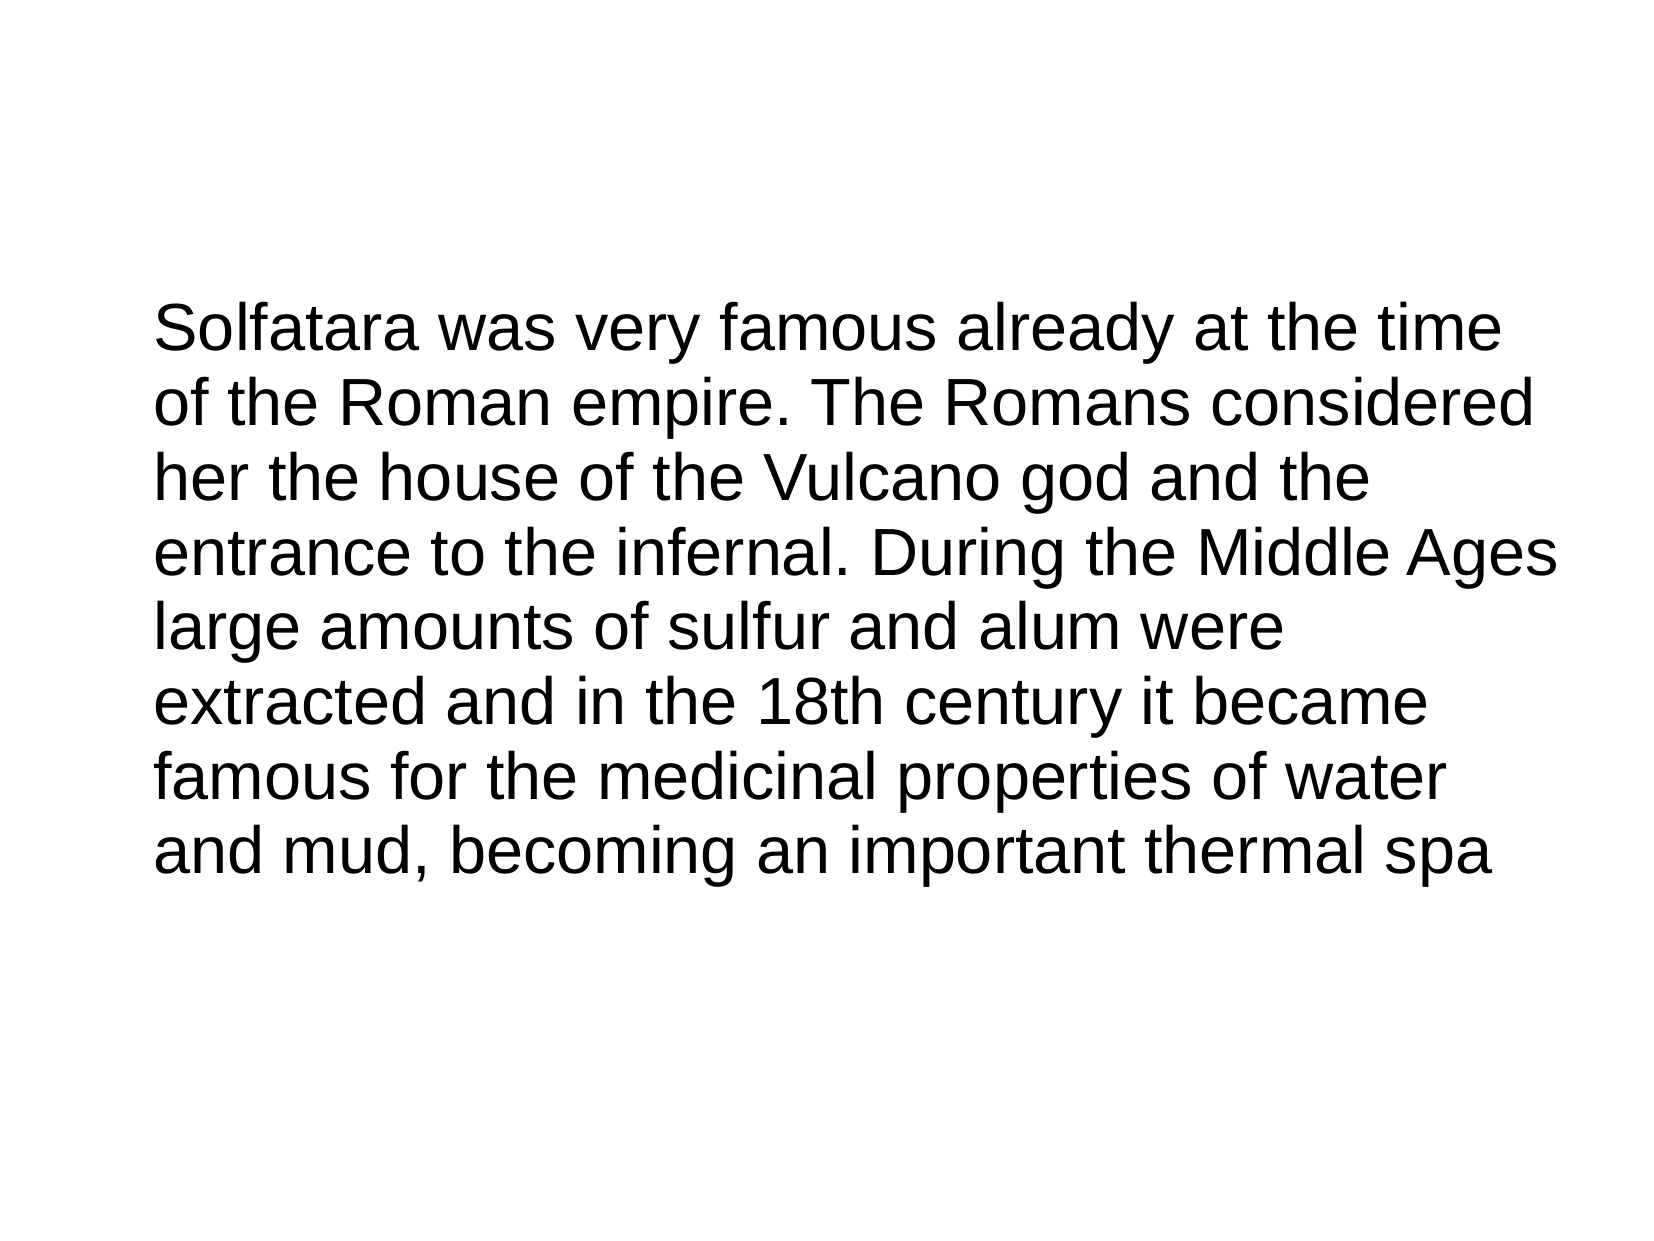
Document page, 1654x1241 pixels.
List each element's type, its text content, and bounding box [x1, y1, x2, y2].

list Solfatara was very famous already at the time of the Roman empire. The Romans considered her the house of the Vulcano god and the entrance to the infernal. During the Middle Ages large amounts of sulfur and alum were extracted and in the 18th century it became famous for the medicinal properties of water and mud, becoming an important thermal spa [82, 290, 1571, 1109]
